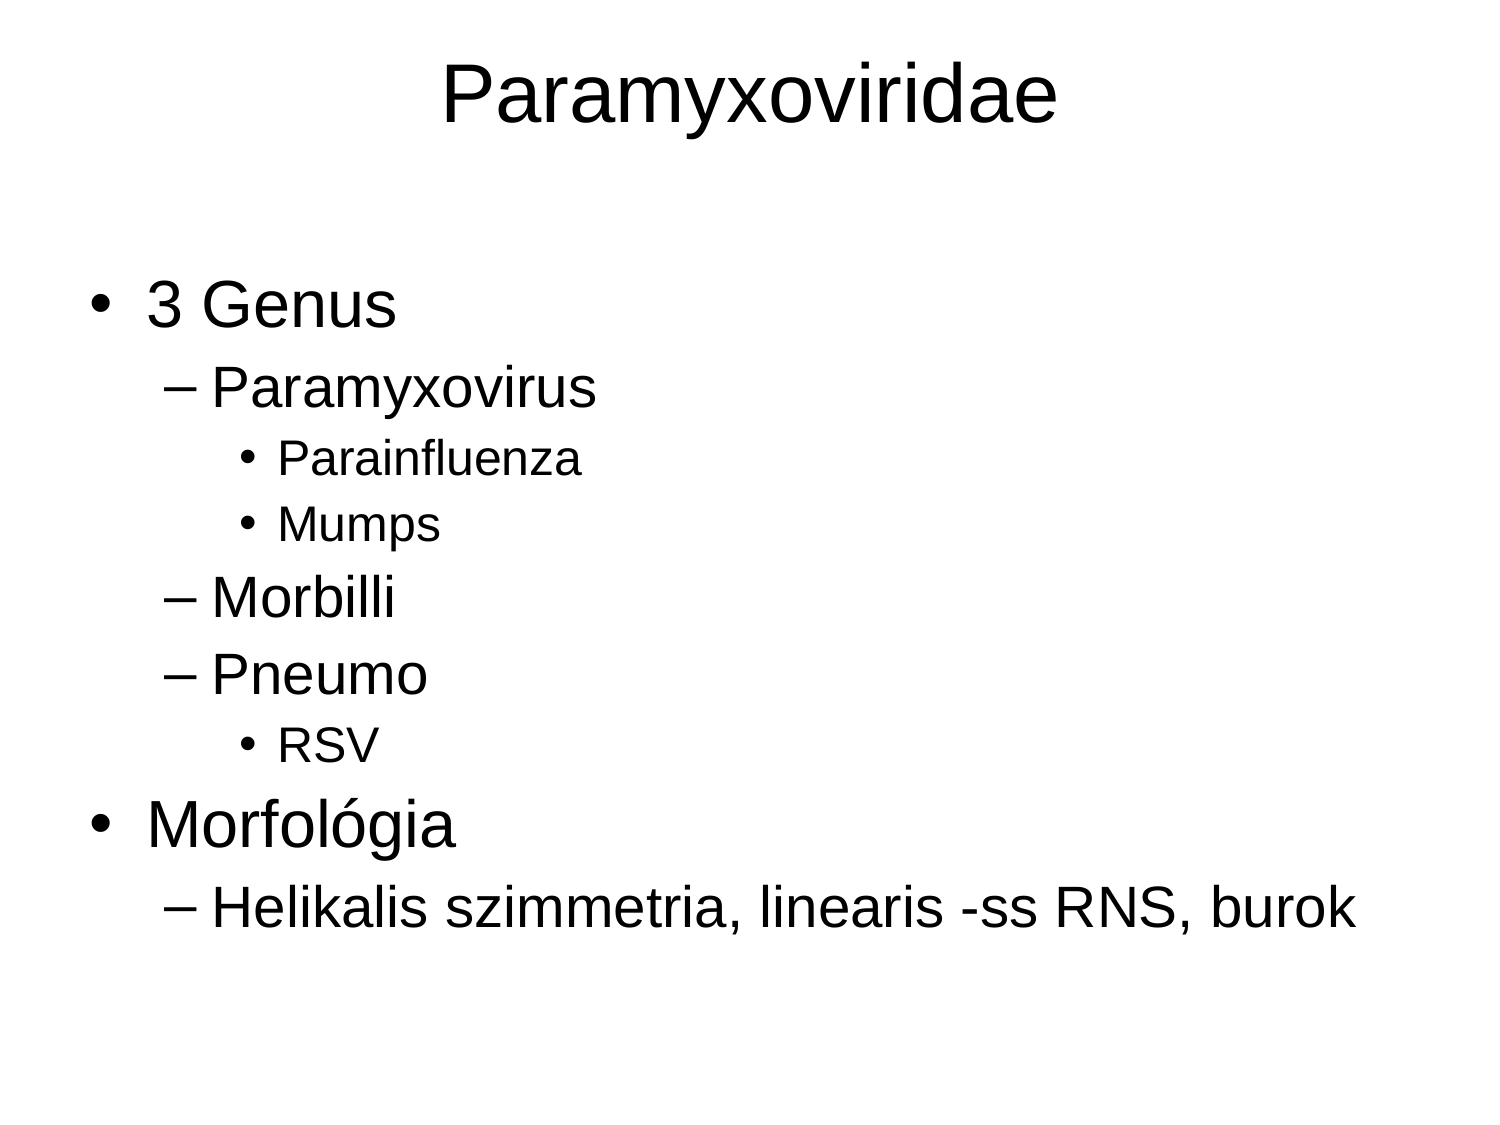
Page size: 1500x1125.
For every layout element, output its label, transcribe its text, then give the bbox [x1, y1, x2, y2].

list 3 Genus Paramyxovirus Parainfluenza Mumps Morbilli Pneumo RSV Morfológia Helikalis szimmetria, linearis -ss RNS, burok [75, 262, 1426, 1005]
title Paramyxoviridae [75, 31, 1426, 247]
